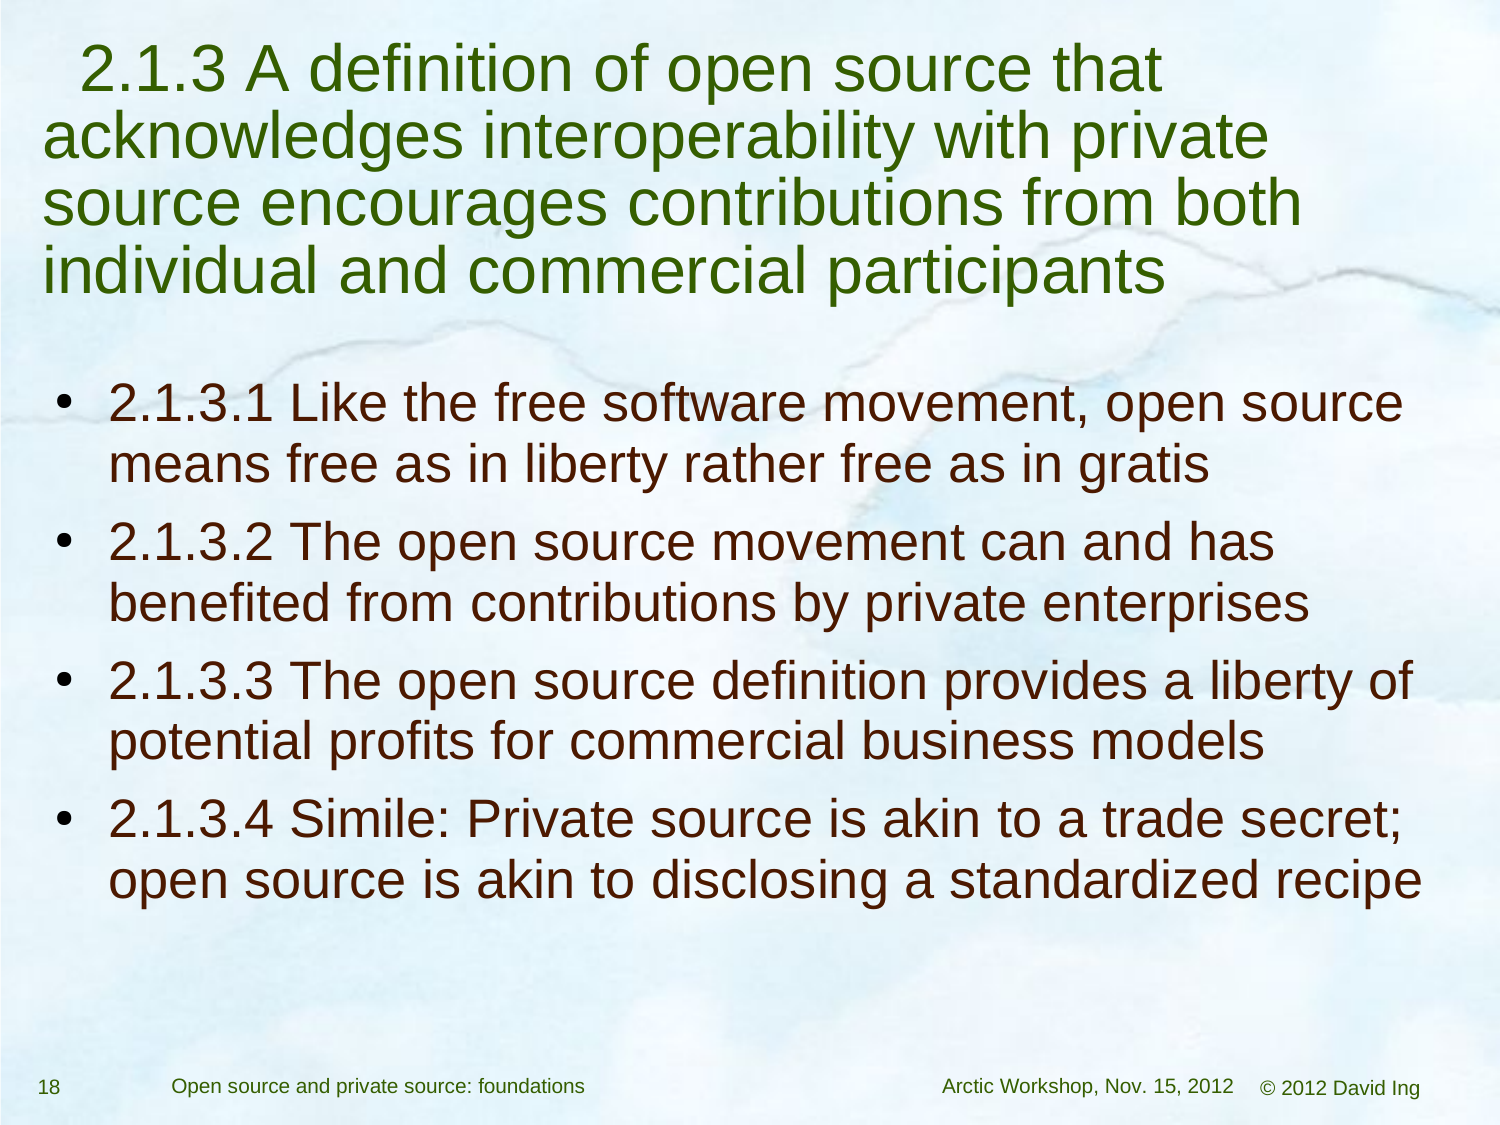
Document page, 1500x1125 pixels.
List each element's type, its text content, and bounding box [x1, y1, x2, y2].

text_box 2.1.3.1 Like the free software movement, open source means free as in liberty rather free as in gratis 2.1.3.2 The open source movement can and has benefited from contributions by private enterprises 2.1.3.3 The open source definition provides a liberty of potential profits for commercial business models 2.1.3.4 Simile: Private source is akin to a trade secret; open source is akin to disclosing a standardized recipe [37, 365, 1463, 976]
picture [0, 0, 1500, 1125]
title 2.1.3 A definition of open source that acknowledges interoperability with private source encourages contributions from both individual and commercial participants [37, 37, 1463, 315]
